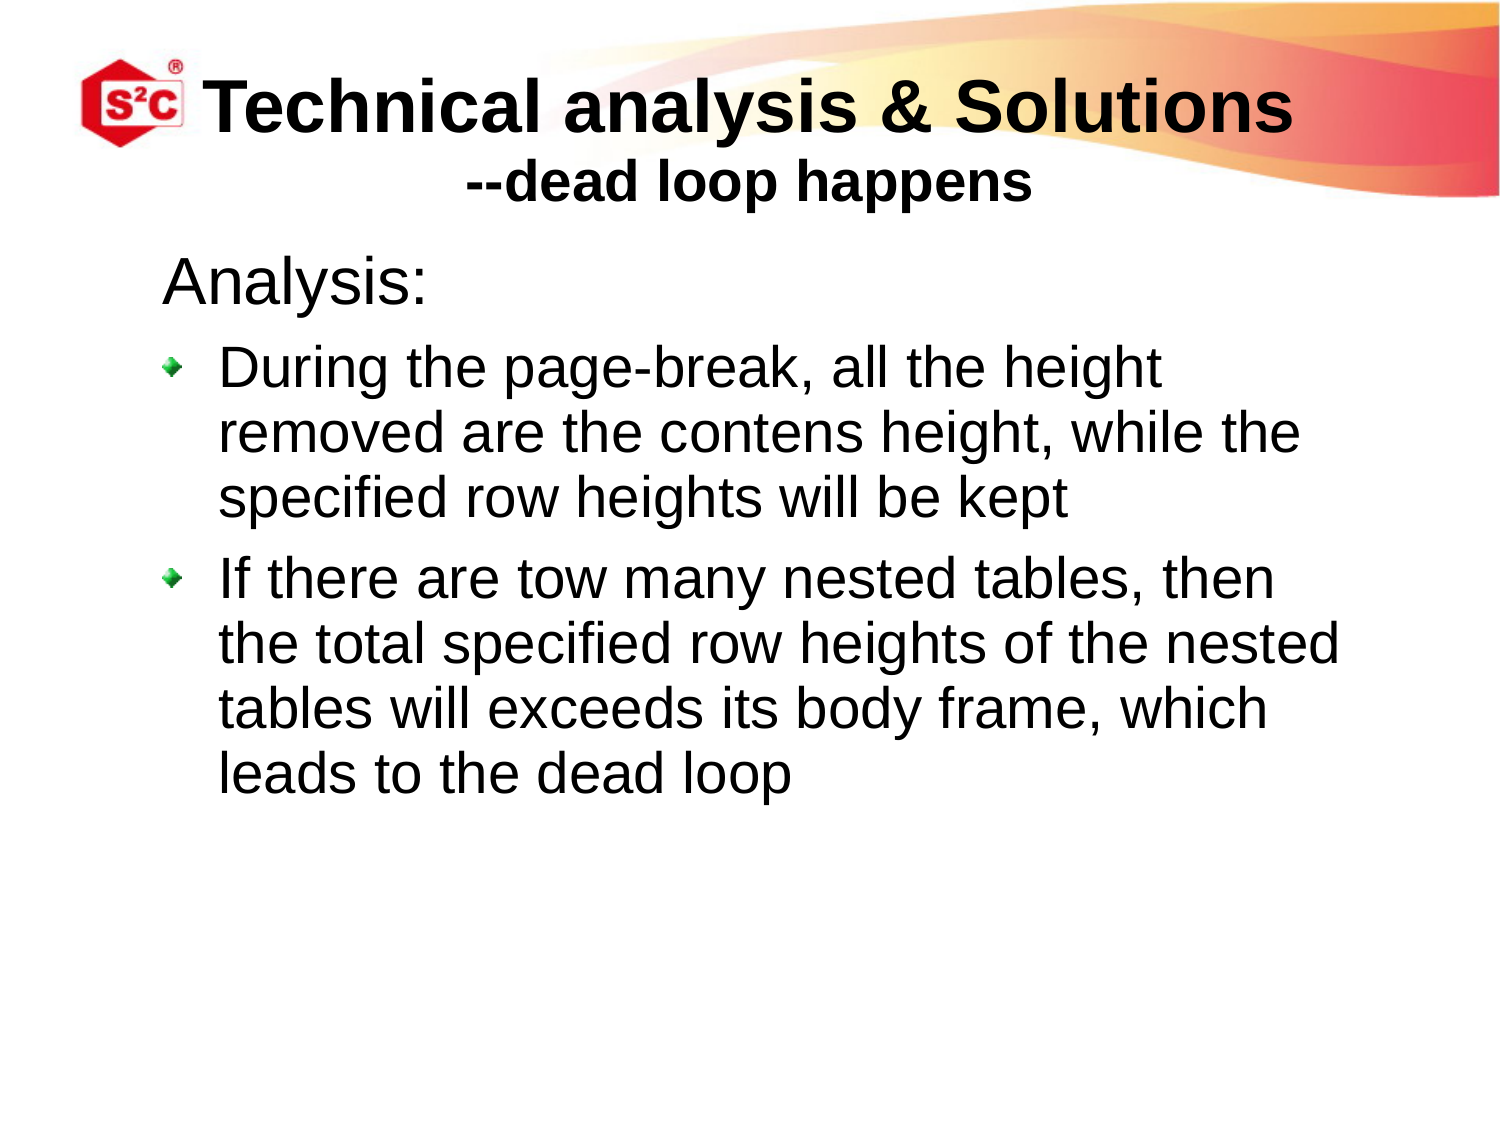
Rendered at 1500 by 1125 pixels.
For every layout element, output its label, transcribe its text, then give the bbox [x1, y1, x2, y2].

title Technical analysis & Solutions --dead loop happens [75, 44, 1425, 233]
list Analysis: During the page-break, all the height removed are the contens height, while the specified row heights will be kept If there are tow many nested tables, then the total specified row heights of the nested tables will exceeds its body frame, which leads to the dead loop [147, 236, 1388, 945]
picture [0, 0, 1500, 1125]
